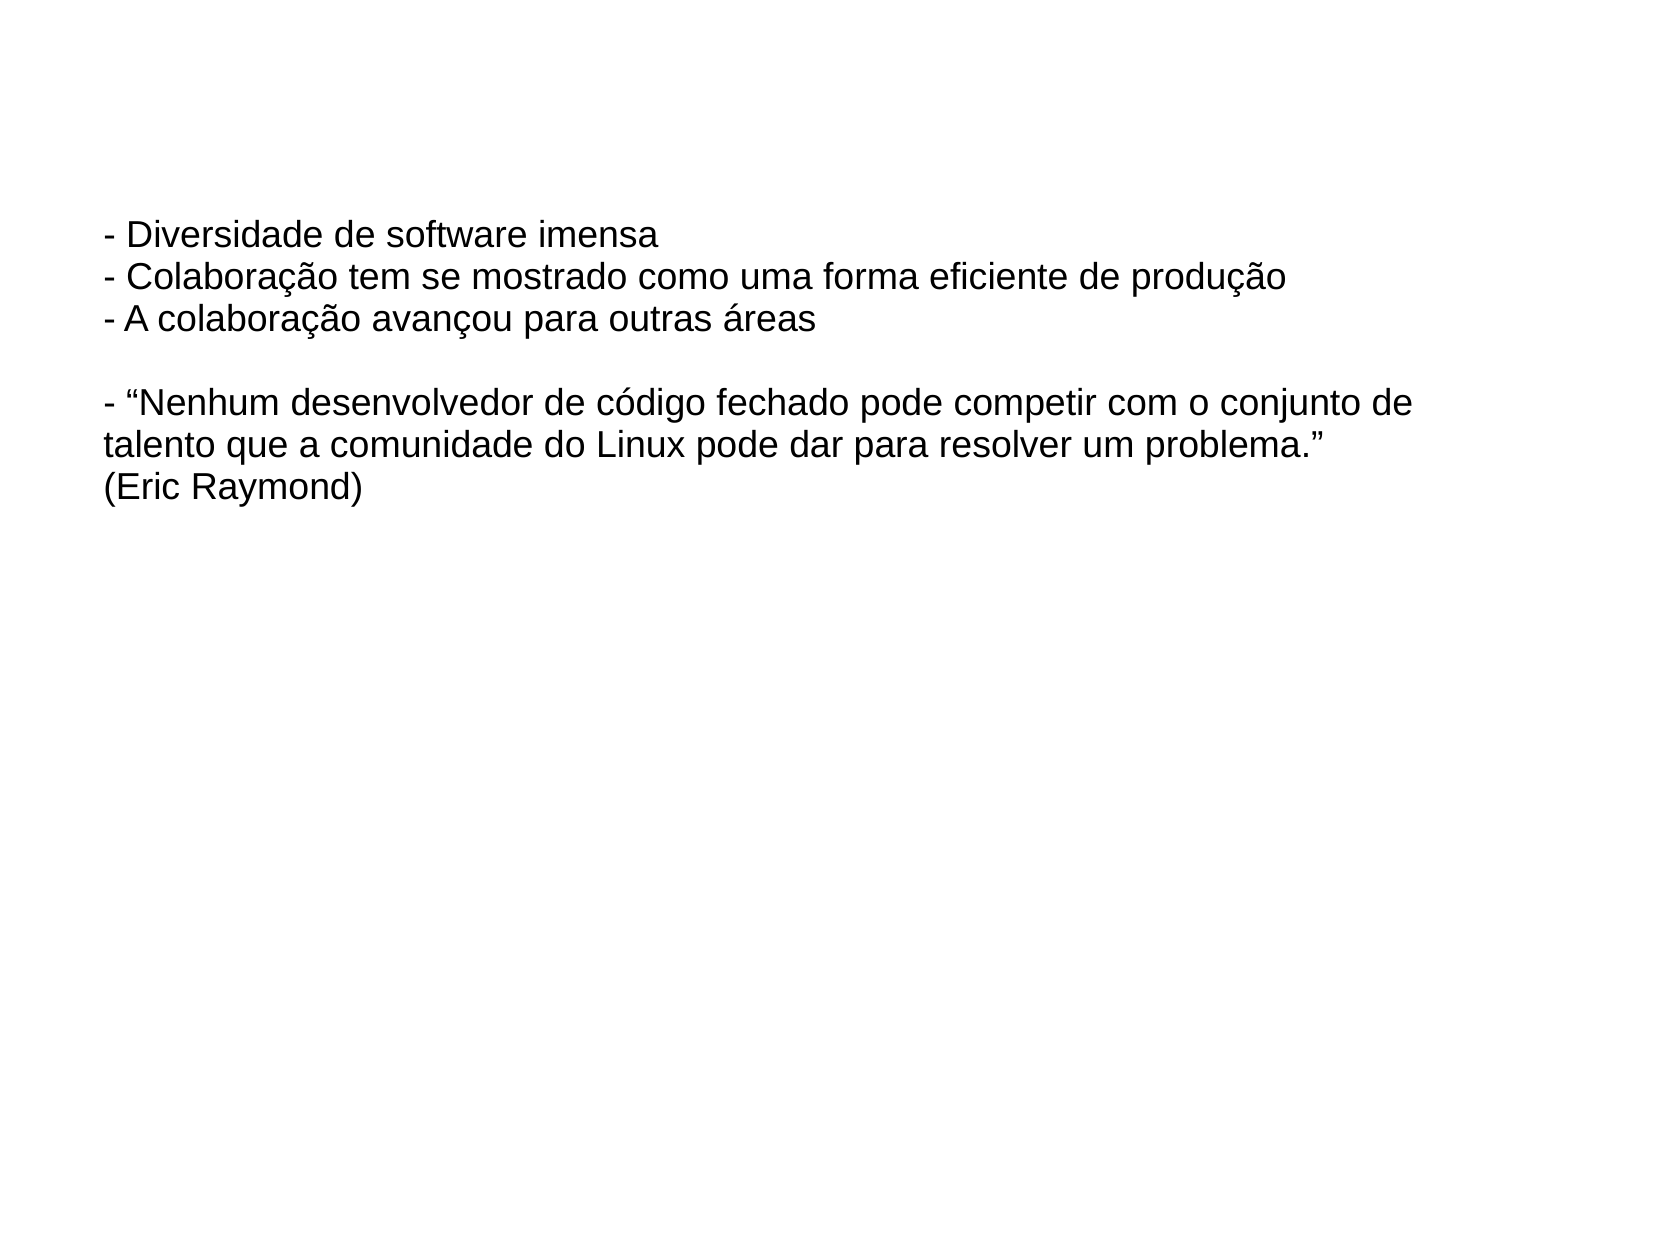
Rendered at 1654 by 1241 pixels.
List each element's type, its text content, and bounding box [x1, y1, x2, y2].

text_box - Diversidade de software imensa - Colaboração tem se mostrado como uma forma eficiente de produção - A colaboração avançou para outras áreas - “Nenhum desenvolvedor de código fechado pode competir com o conjunto de talento que a comunidade do Linux pode dar para resolver um problema.” (Eric Raymond) [88, 206, 1427, 547]
